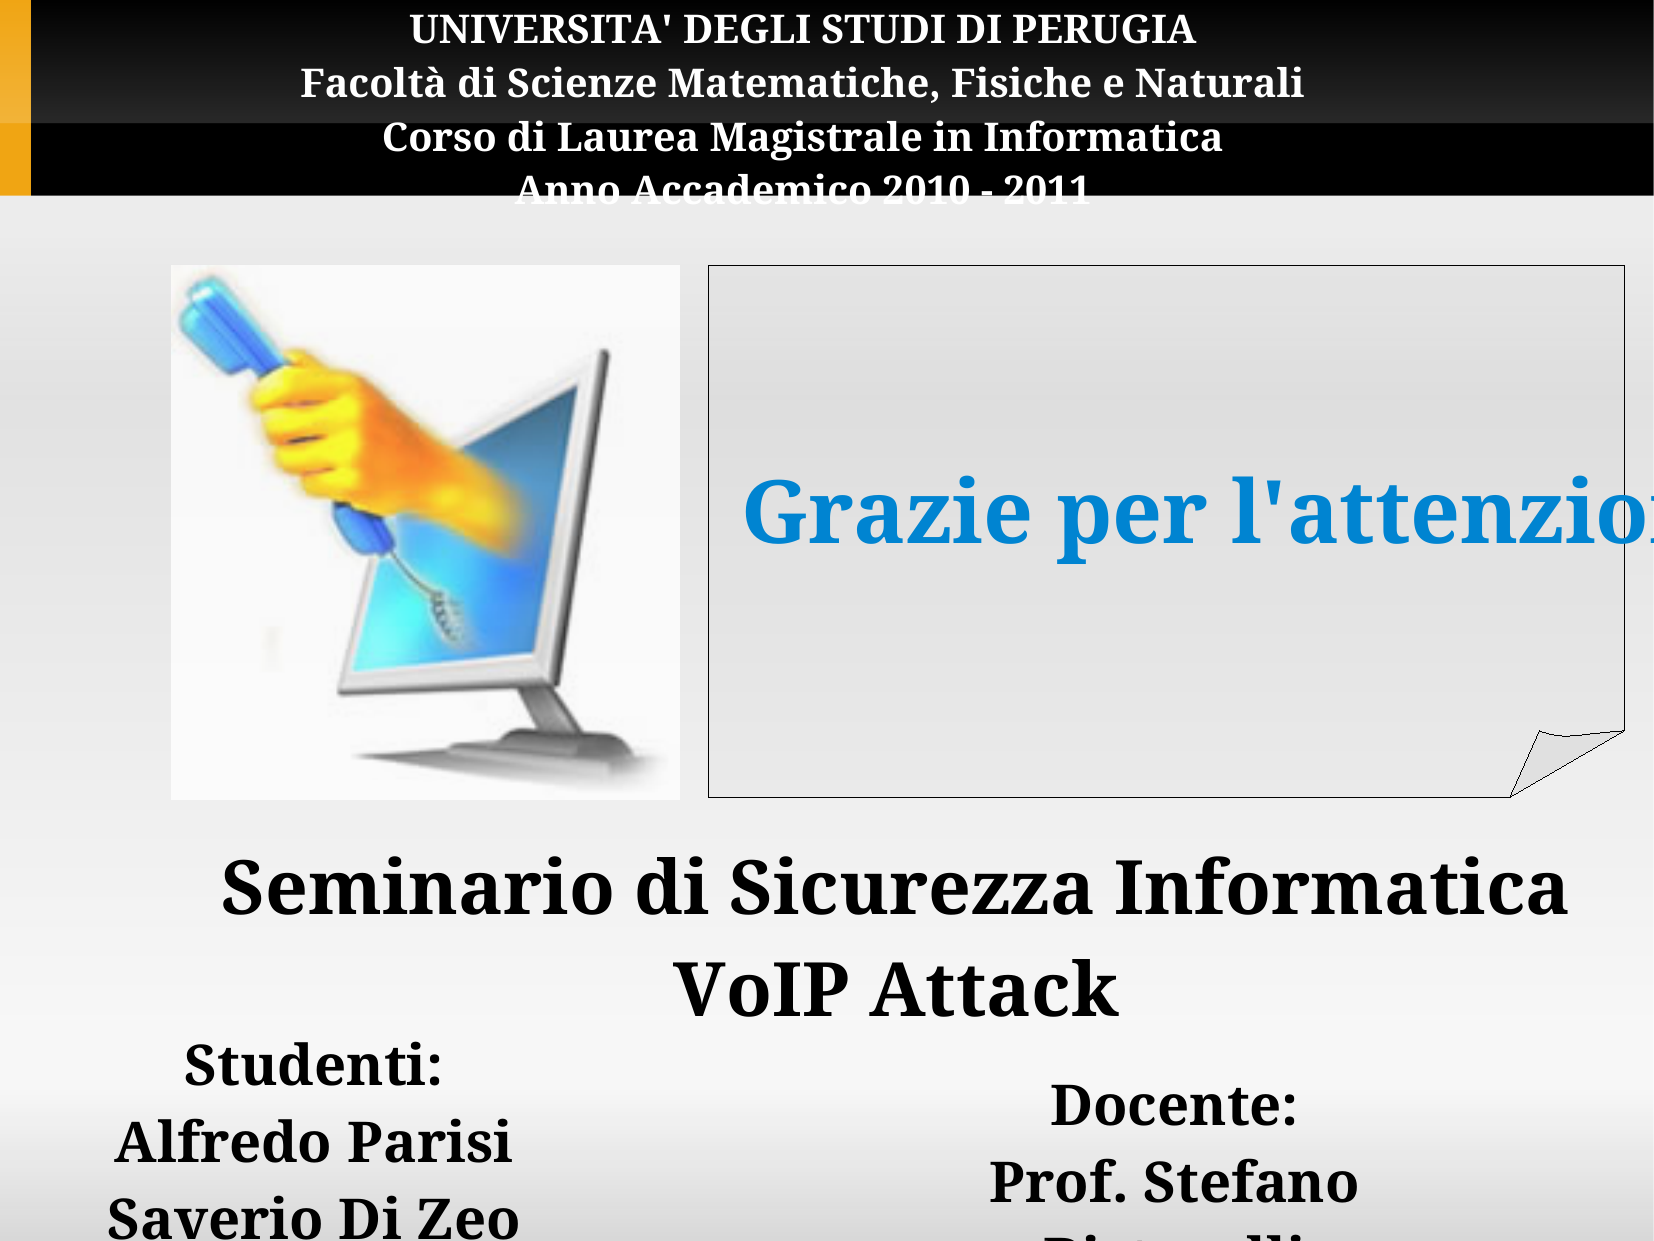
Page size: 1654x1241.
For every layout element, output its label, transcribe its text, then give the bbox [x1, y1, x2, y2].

text_box Seminario di Sicurezza Informatica VoIP Attack [206, 826, 1376, 1022]
text_box Studenti: Alfredo Parisi Saverio Di Zeo [92, 1018, 591, 1237]
picture [0, 0, 1654, 1241]
text_box UNIVERSITA' DEGLI STUDI DI PERUGIA Facoltà di Scienze Matematiche, Fisiche e Naturali Corso di Laurea Magistrale in Informatica Anno Accademico 2010 - 2011 [271, 0, 1335, 198]
text_box Docente: Prof. Stefano Bistarelli [974, 1057, 1625, 1209]
text_box [708, 265, 1625, 798]
text_box [1613, 501, 1625, 538]
text_box Grazie per l'attenzione [726, 442, 1612, 563]
